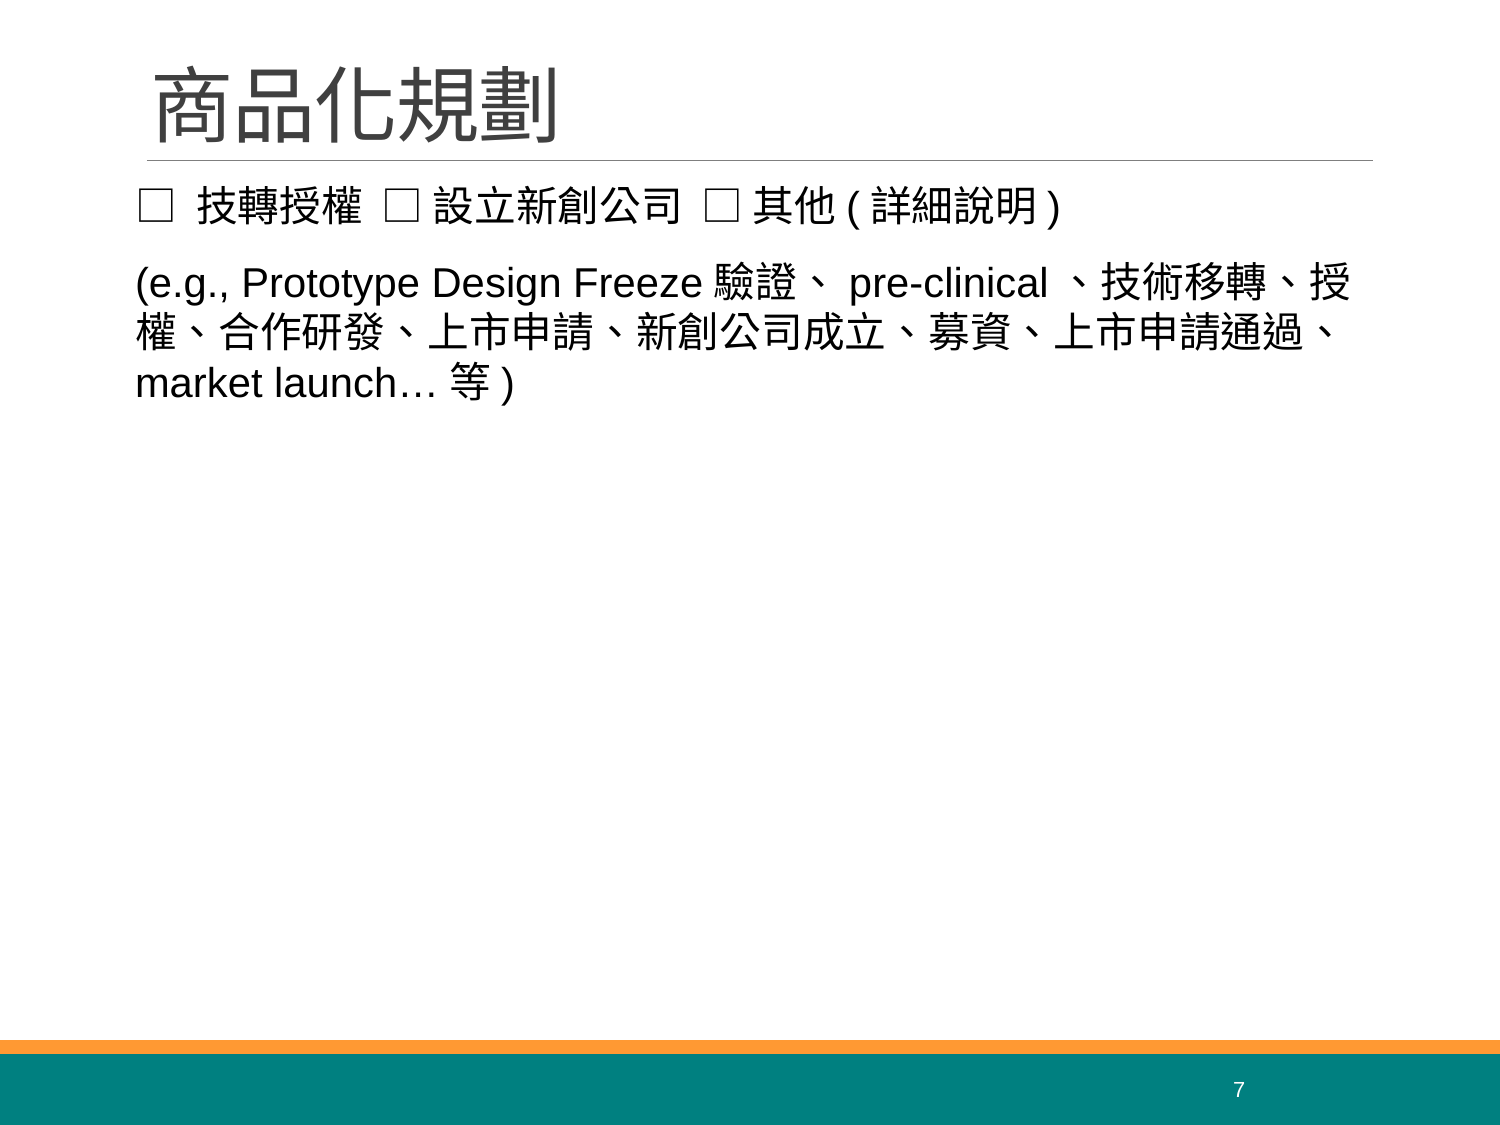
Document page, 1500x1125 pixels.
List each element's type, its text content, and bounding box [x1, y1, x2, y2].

title 商品化規劃 [135, 1, 1373, 161]
text_box [1218, 1059, 1380, 1120]
list □ 技轉授權 □ 設立新創公司 □ 其他(詳細說明) (e.g., Prototype Design Freeze驗證、pre-clinical、技術移轉、授權、合作研發、上市申請、新創公司成立、募資、上市申請通過、market launch…等) [135, 172, 1373, 963]
